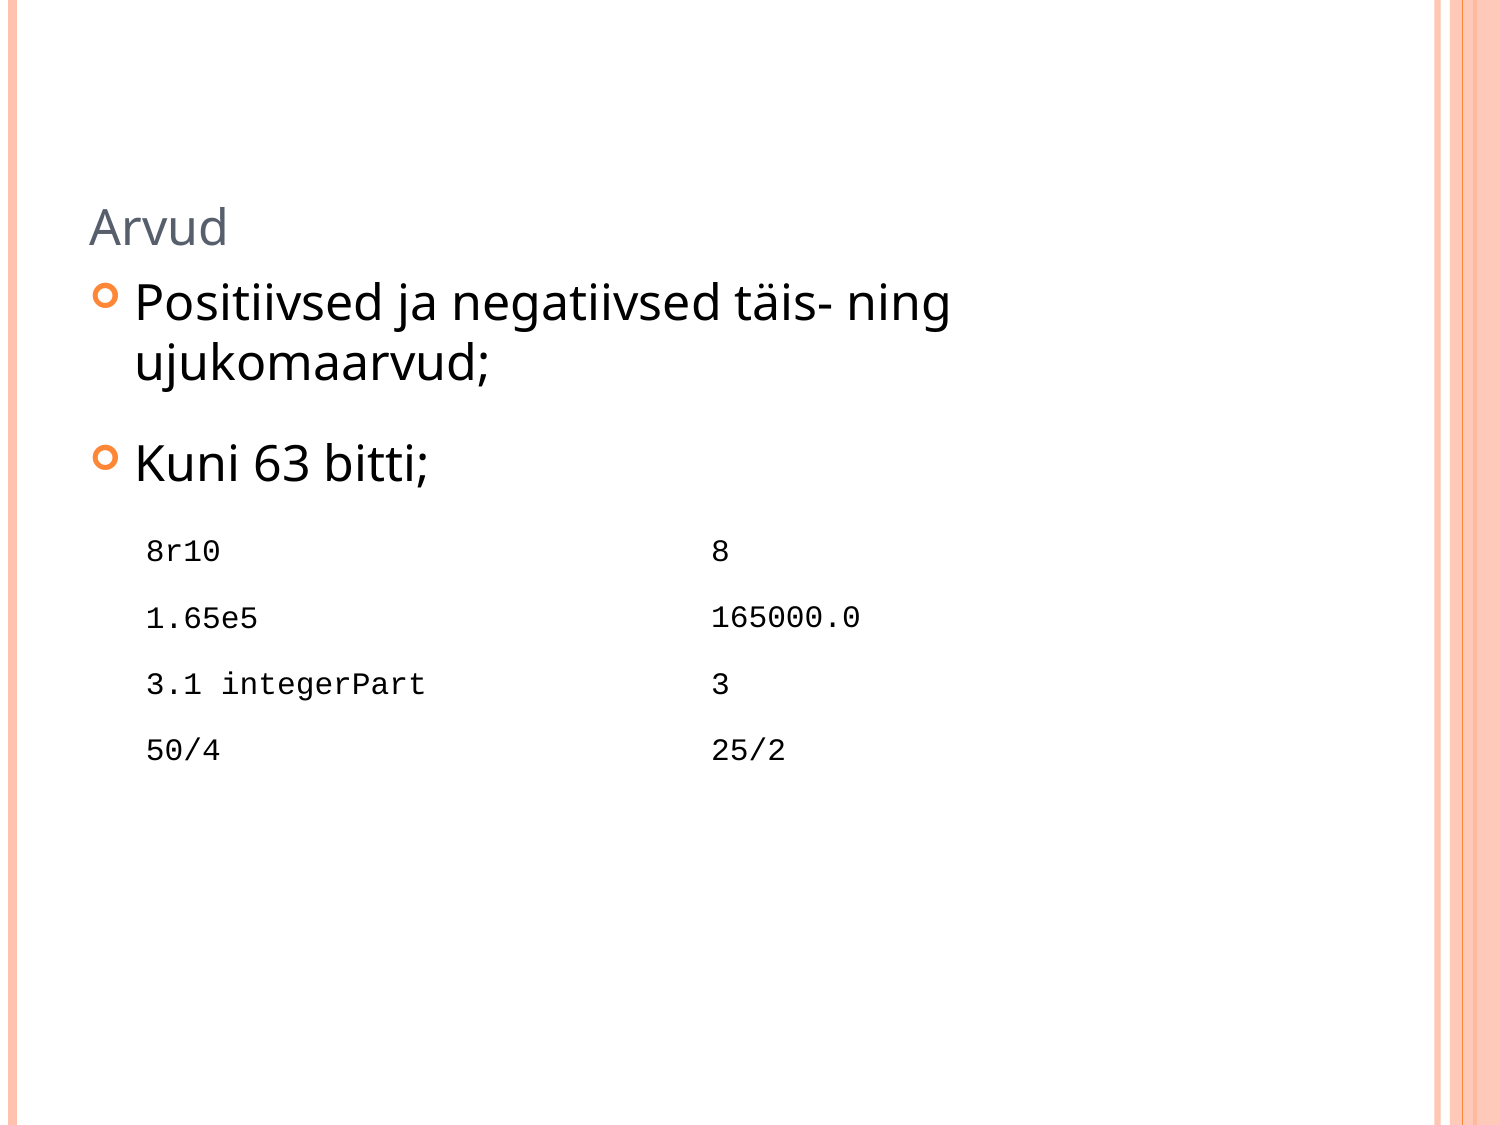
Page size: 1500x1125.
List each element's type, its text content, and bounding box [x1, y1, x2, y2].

text_box 8r10 1.65e5 3.1 integerPart 50/4 [145, 531, 591, 886]
text_box 8 165000.0 3 25/2 [711, 531, 969, 898]
list Positiivsed ja negatiivsed täis- ning ujukomaarvud; Kuni 63 bitti; [75, 262, 1300, 1062]
title Arvud [75, 75, 1300, 262]
